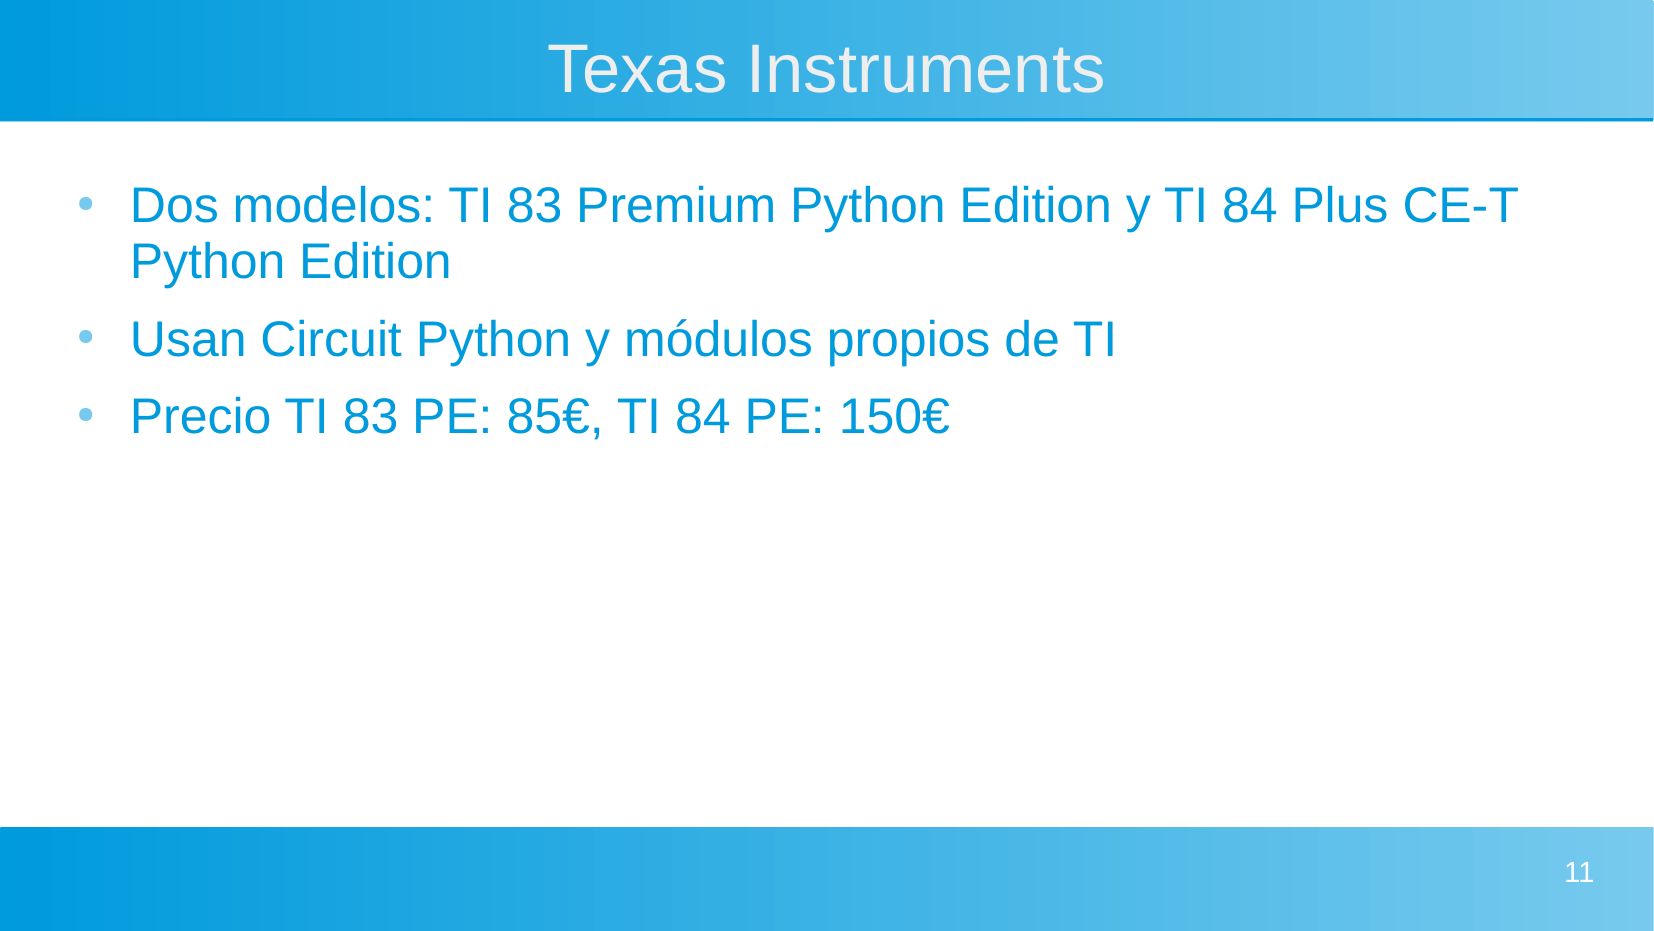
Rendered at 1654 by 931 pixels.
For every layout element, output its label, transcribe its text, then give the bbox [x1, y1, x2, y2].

title Texas Instruments [59, 29, 1595, 108]
list Dos modelos: TI 83 Premium Python Edition y TI 84 Plus CE-T Python Edition Usan Circuit Python y módulos propios de TI Precio TI 83 PE: 85€, TI 84 PE: 150€ [59, 177, 1595, 768]
